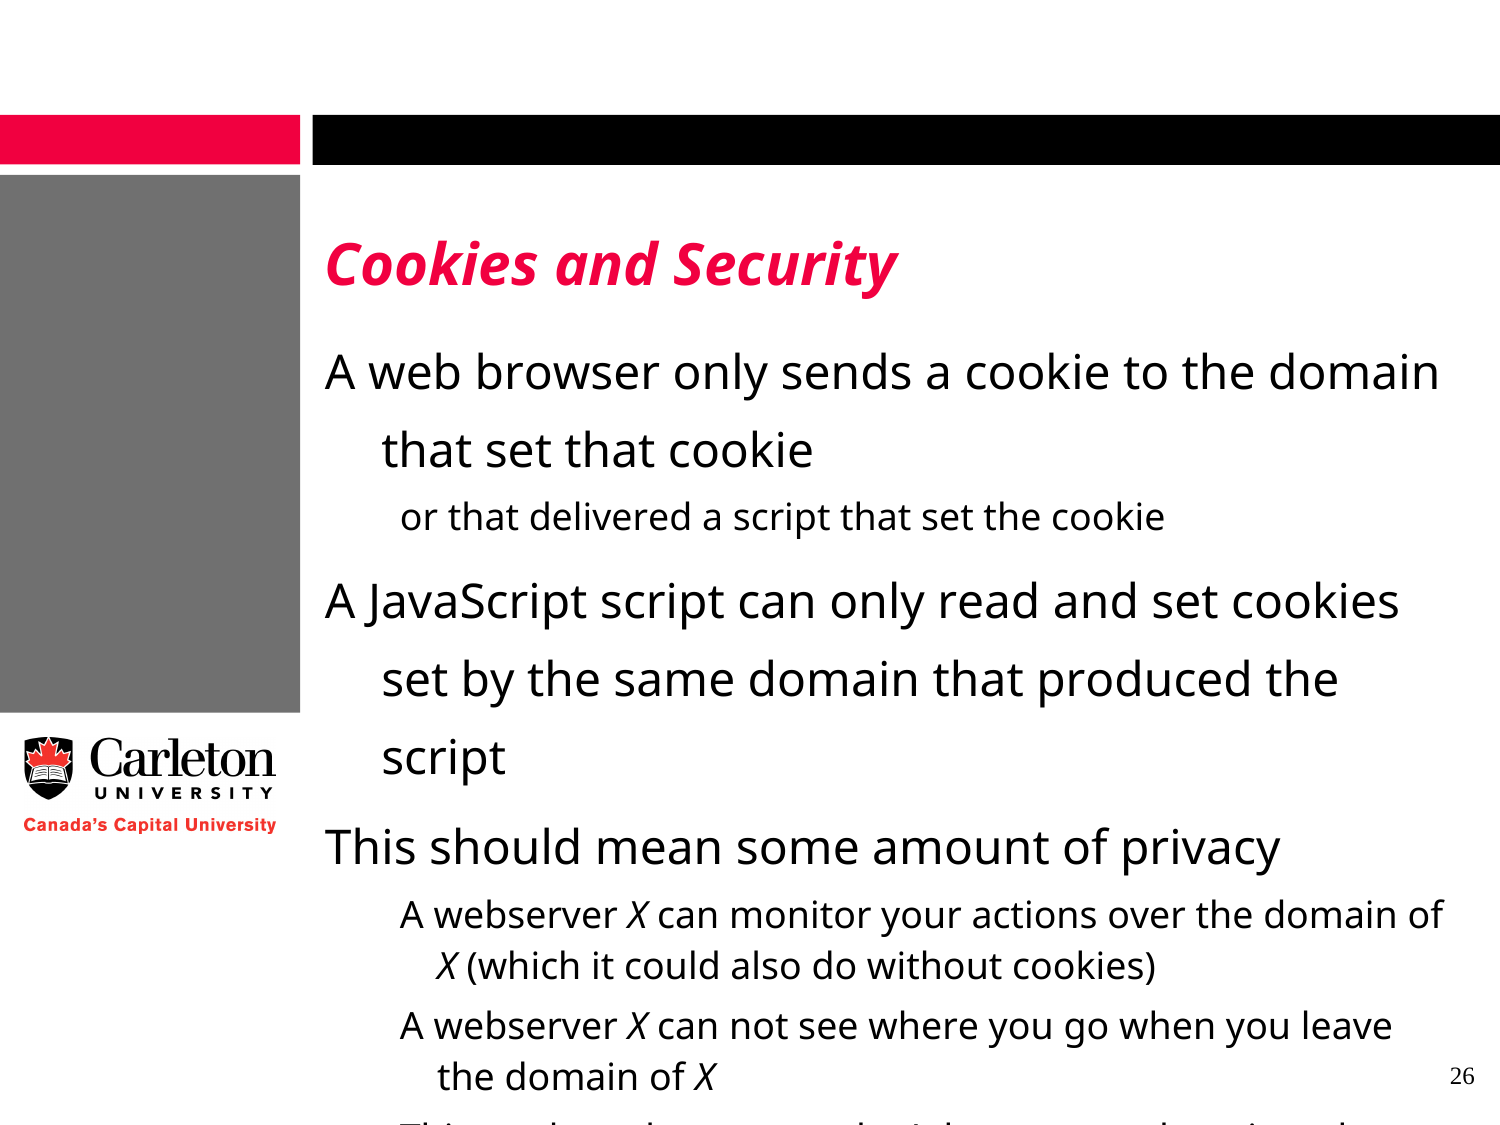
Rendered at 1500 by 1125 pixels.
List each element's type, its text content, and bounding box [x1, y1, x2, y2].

picture [24, 737, 276, 834]
list A web browser only sends a cookie to the domain that set that cookie or that delivered a script that set the cookie A JavaScript script can only read and set cookies set by the same domain that produced the script This should mean some amount of privacy A webserver X can monitor your actions over the domain of X (which it could also do without cookies) A webserver X can not see where you go when you leave the domain of X This works as long as we don't have many domains whose pages contain content (e.g., images) from a common site [324, 324, 1450, 1125]
title Cookies and Security [324, 194, 1450, 324]
